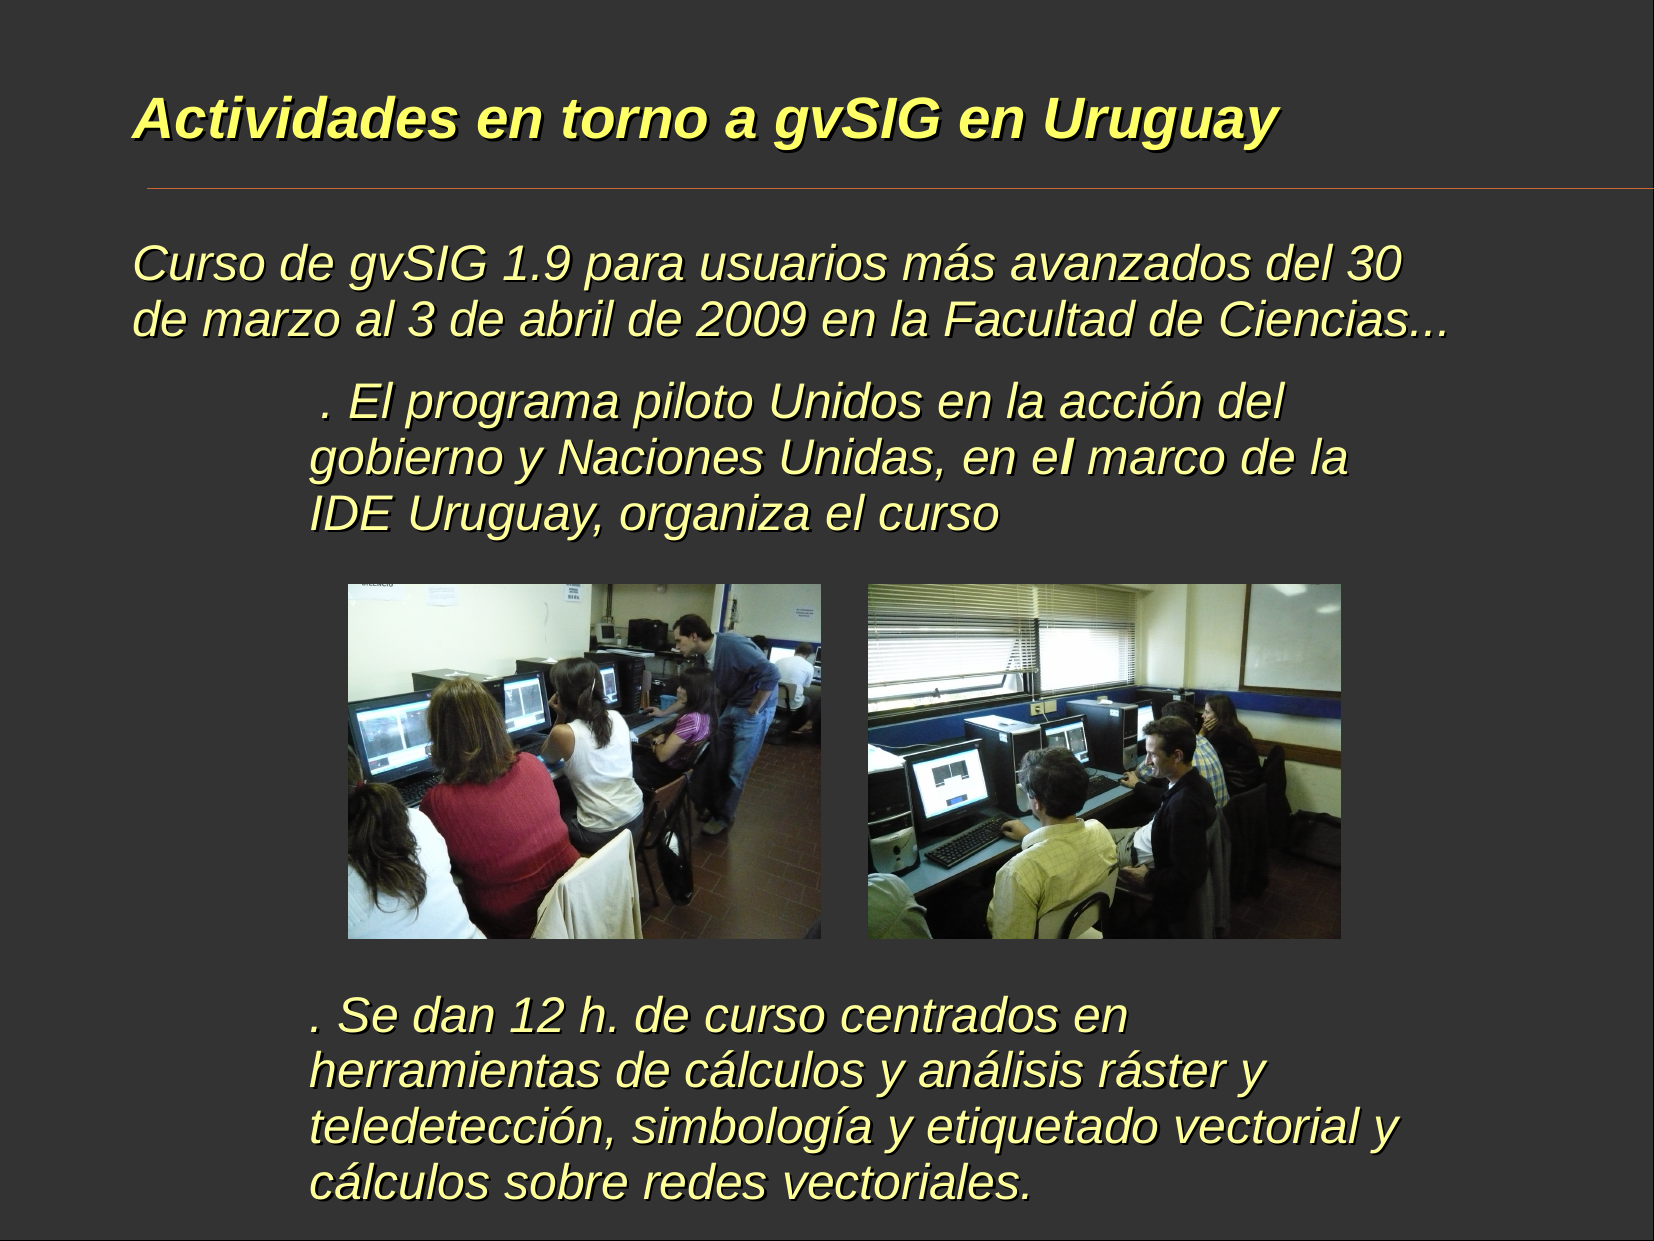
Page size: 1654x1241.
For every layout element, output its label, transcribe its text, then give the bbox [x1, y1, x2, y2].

text_box Actividades en torno a gvSIG en Uruguay [118, 78, 1536, 169]
text_box [0, 0, 1654, 1241]
picture [348, 584, 821, 939]
picture [868, 584, 1341, 939]
text_box . El programa piloto Unidos en la acción del gobierno y Naciones Unidas, en el marco de la IDE Uruguay, organiza el curso . Se dan 12 h. de curso centrados en herramientas de cálculos y análisis ráster y teledetección, simbología y etiquetado vectorial y cálculos sobre redes vectoriales. [295, 366, 1418, 1218]
text_box Curso de gvSIG 1.9 para usuarios más avanzados del 30 de marzo al 3 de abril de 2009 en la Facultad de Ciencias... [118, 228, 1477, 355]
